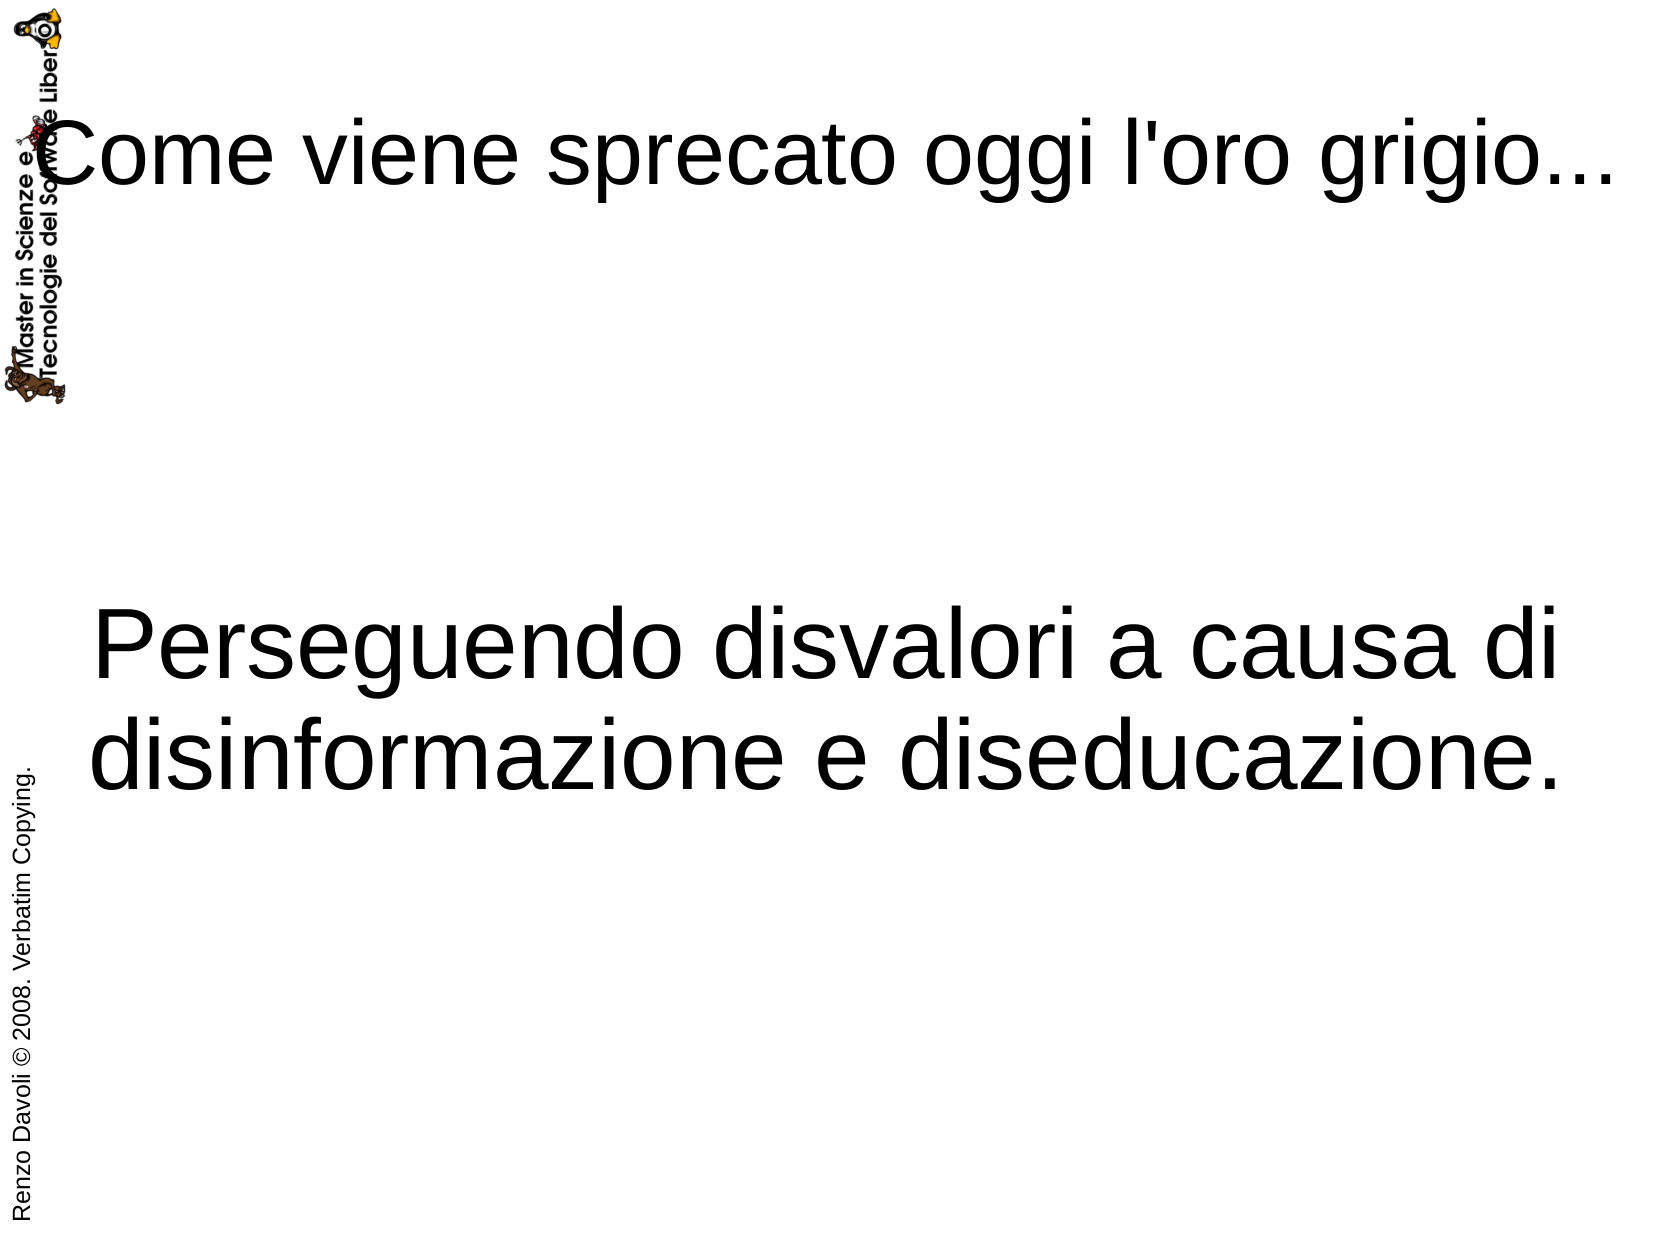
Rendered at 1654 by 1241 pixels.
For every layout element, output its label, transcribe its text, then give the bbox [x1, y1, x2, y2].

picture [1, 257, 69, 413]
subtitle Perseguendo disvalori a causa di disinformazione e diseducazione. [82, 290, 1571, 1109]
title Come viene sprecato oggi l'oro grigio... [0, 49, 1654, 257]
picture [1, 2, 69, 49]
